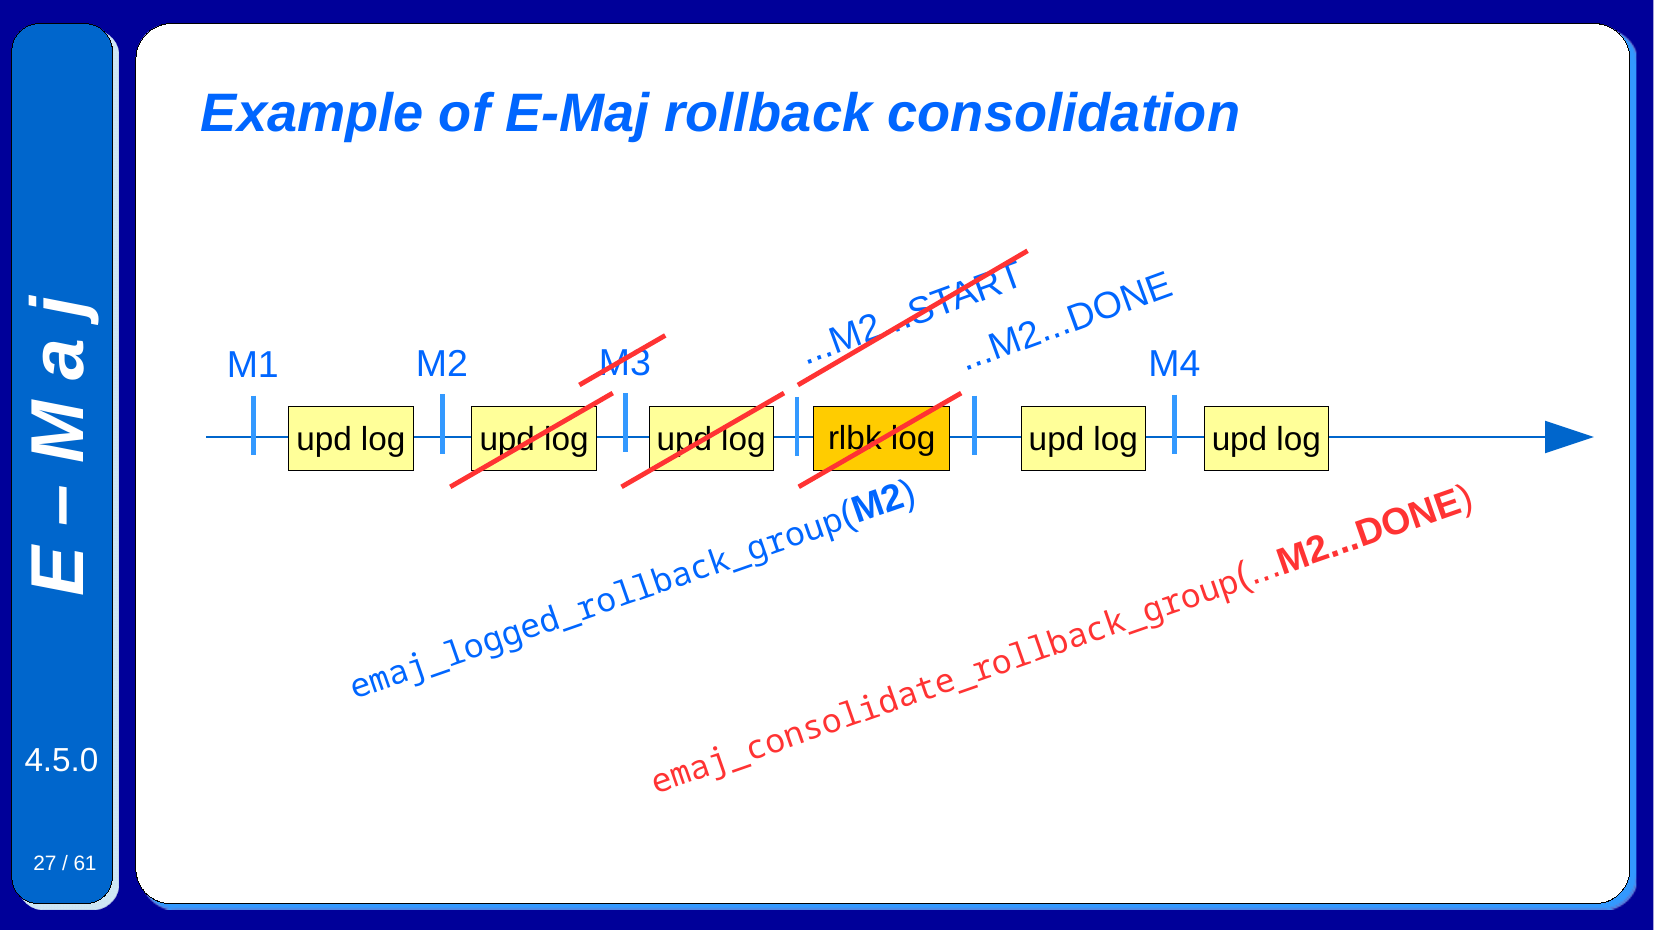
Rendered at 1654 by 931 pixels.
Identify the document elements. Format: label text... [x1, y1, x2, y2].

text_box upd log [471, 406, 583, 471]
text_box emaj_logged_rollback_group(M2) [326, 471, 941, 731]
text_box ...M2...DONE [937, 250, 1195, 391]
text_box rlbk log [813, 406, 932, 471]
text_box M4 [1133, 335, 1216, 393]
text_box M1 [212, 336, 294, 394]
text_box upd log [649, 406, 755, 467]
text_box emaj_consolidate_rollback_group(...M2...DONE) [627, 462, 1499, 825]
text_box M3 [584, 339, 666, 392]
text_box M2 [401, 335, 483, 393]
text_box ...M2...START [777, 241, 1046, 383]
title Example of E-Maj rollback consolidation [200, 34, 1575, 191]
text_box M3 [584, 334, 661, 378]
text_box rlbk log [833, 406, 950, 471]
text_box upd log [288, 406, 414, 471]
text_box upd log [1204, 406, 1329, 471]
text_box upd log [485, 406, 597, 471]
text_box upd log [1021, 406, 1146, 471]
text_box upd log [656, 406, 774, 471]
